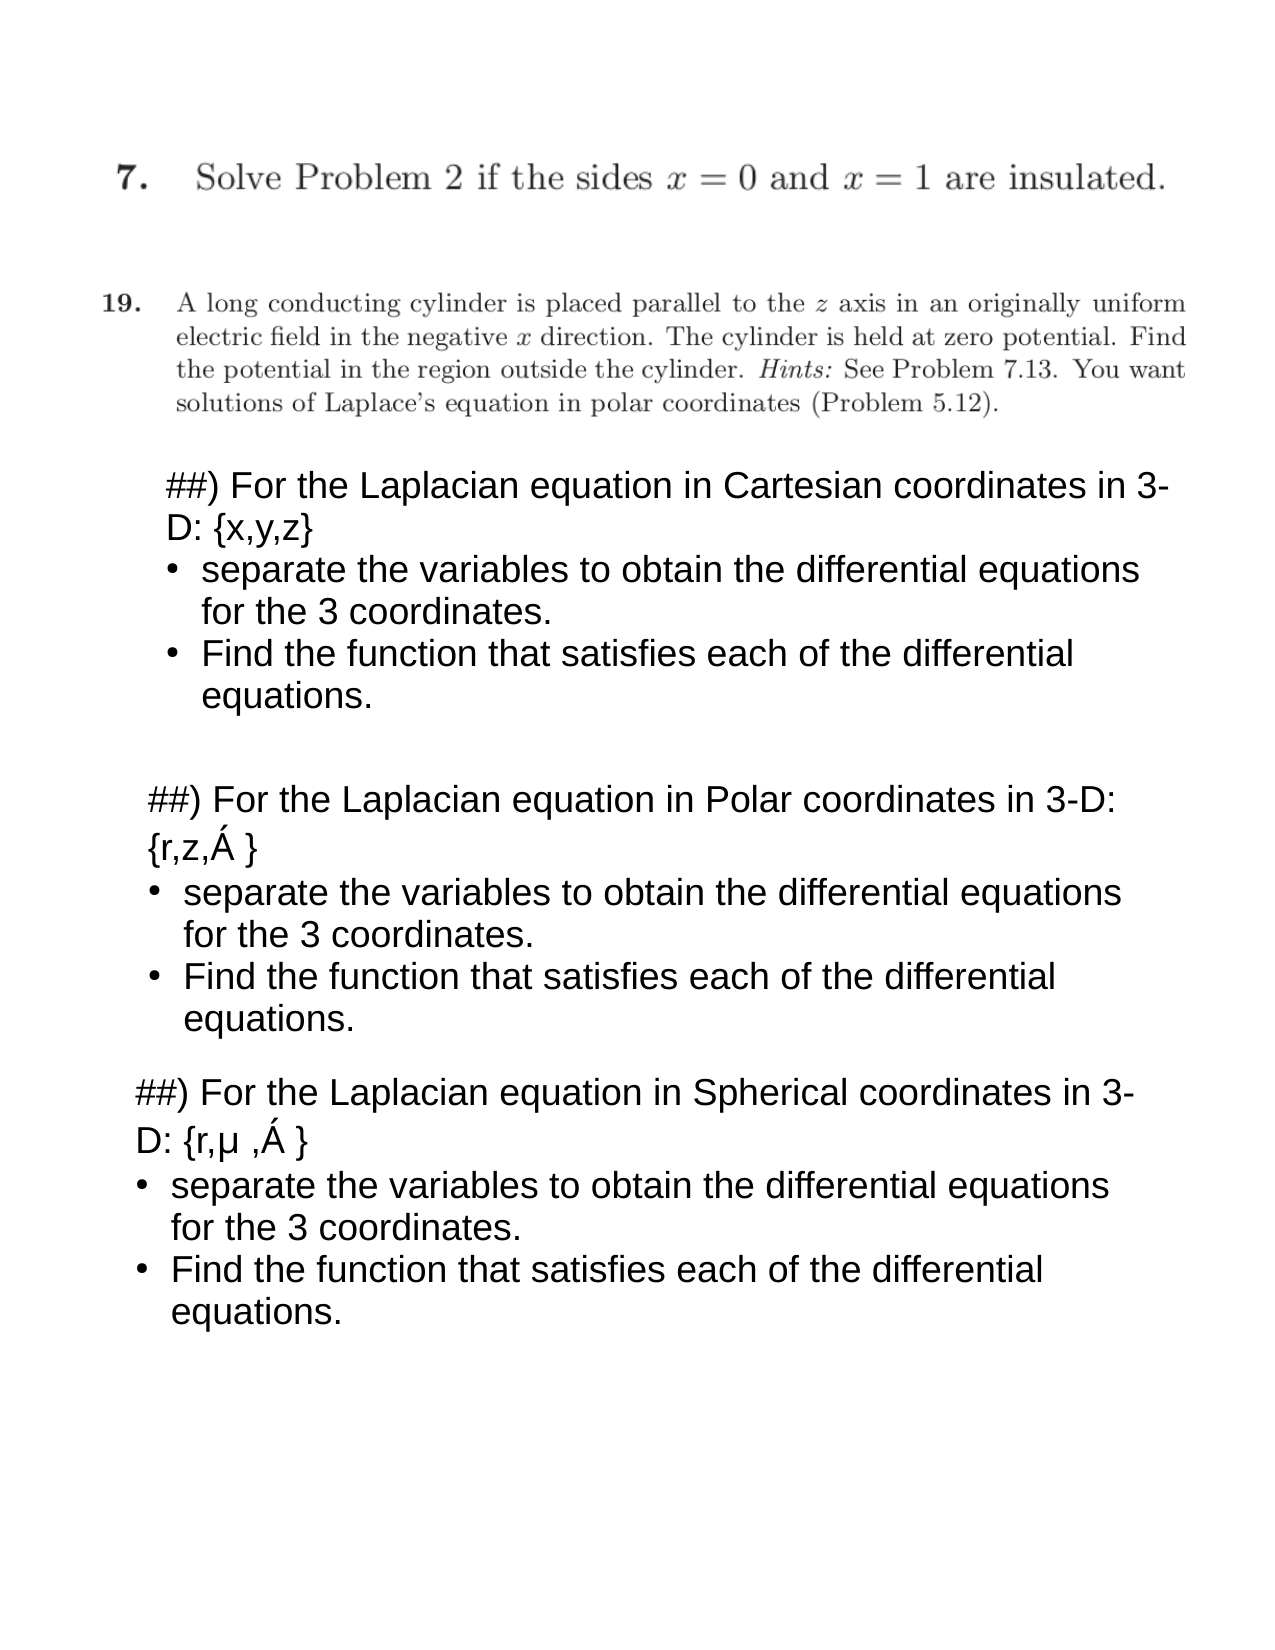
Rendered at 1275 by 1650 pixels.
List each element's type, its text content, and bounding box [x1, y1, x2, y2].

text_box ##) For the Laplacian equation in Cartesian coordinates in 3-D: {x,y,z} separate the variables to obtain the differential equations for the 3 coordinates. Find the function that satisfies each of the differential equations. [151, 457, 1187, 724]
text_box ##) For the Laplacian equation in Polar coordinates in 3-D: {r,z,Á } separate the variables to obtain the differential equations for the 3 coordinates. Find the function that satisfies each of the differential equations. [133, 770, 1169, 1038]
picture [76, 279, 1235, 426]
text_box ##) For the Laplacian equation in Spherical coordinates in 3-D: {r,µ ,Á } separate the variables to obtain the differential equations for the 3 coordinates. Find the function that satisfies each of the differential equations. [120, 1064, 1156, 1332]
picture [87, 139, 1246, 231]
